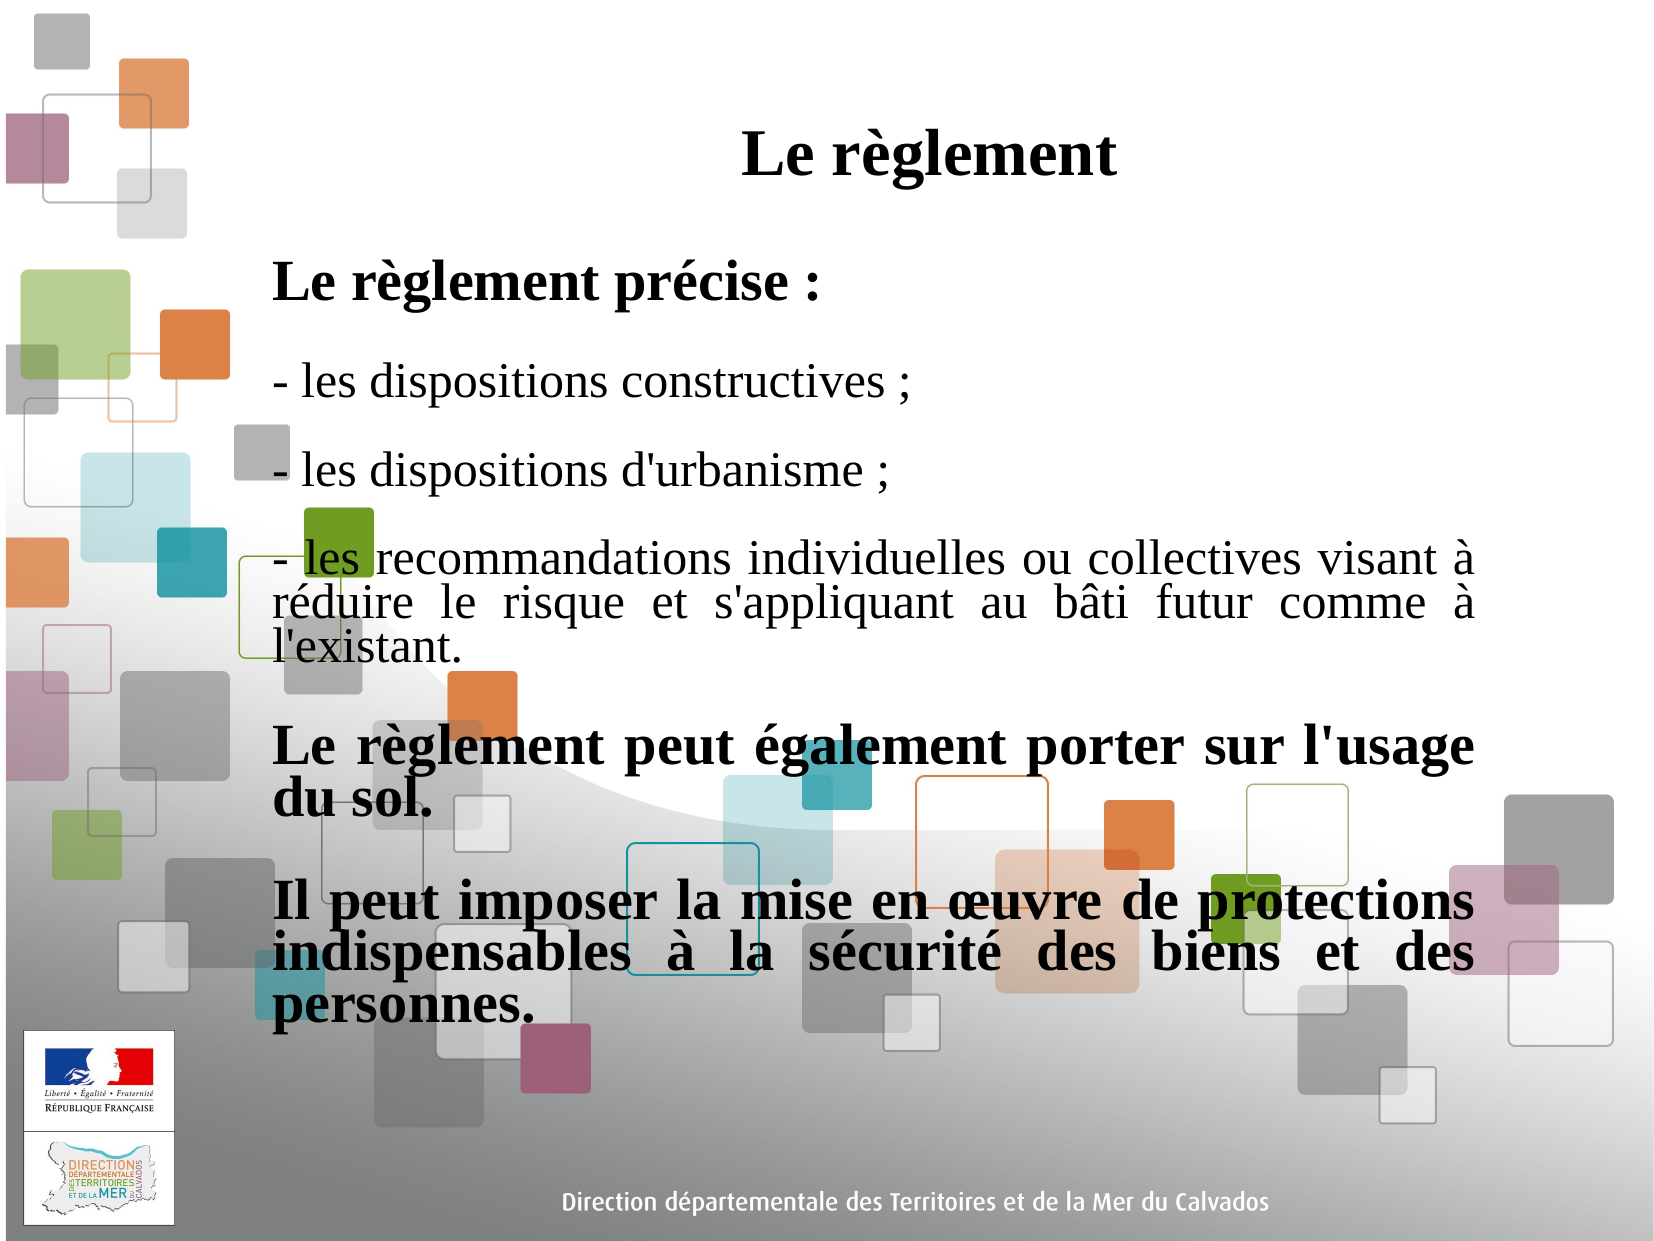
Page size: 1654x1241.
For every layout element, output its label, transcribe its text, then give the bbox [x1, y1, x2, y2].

title Le règlement [293, 65, 1566, 196]
text_box Le règlement précise : - les dispositions constructives ; - les dispositions d'urbanisme ; - les recommandations individuelles ou collectives visant à réduire le risque et s'appliquant au bâti futur comme à l'existant. Le règlement peut également porter sur l'usage du sol. Il peut imposer la mise en œuvre de protections indispensables à la sécurité des biens et des personnes. [272, 129, 1477, 1241]
picture [5, 3, 1654, 1241]
